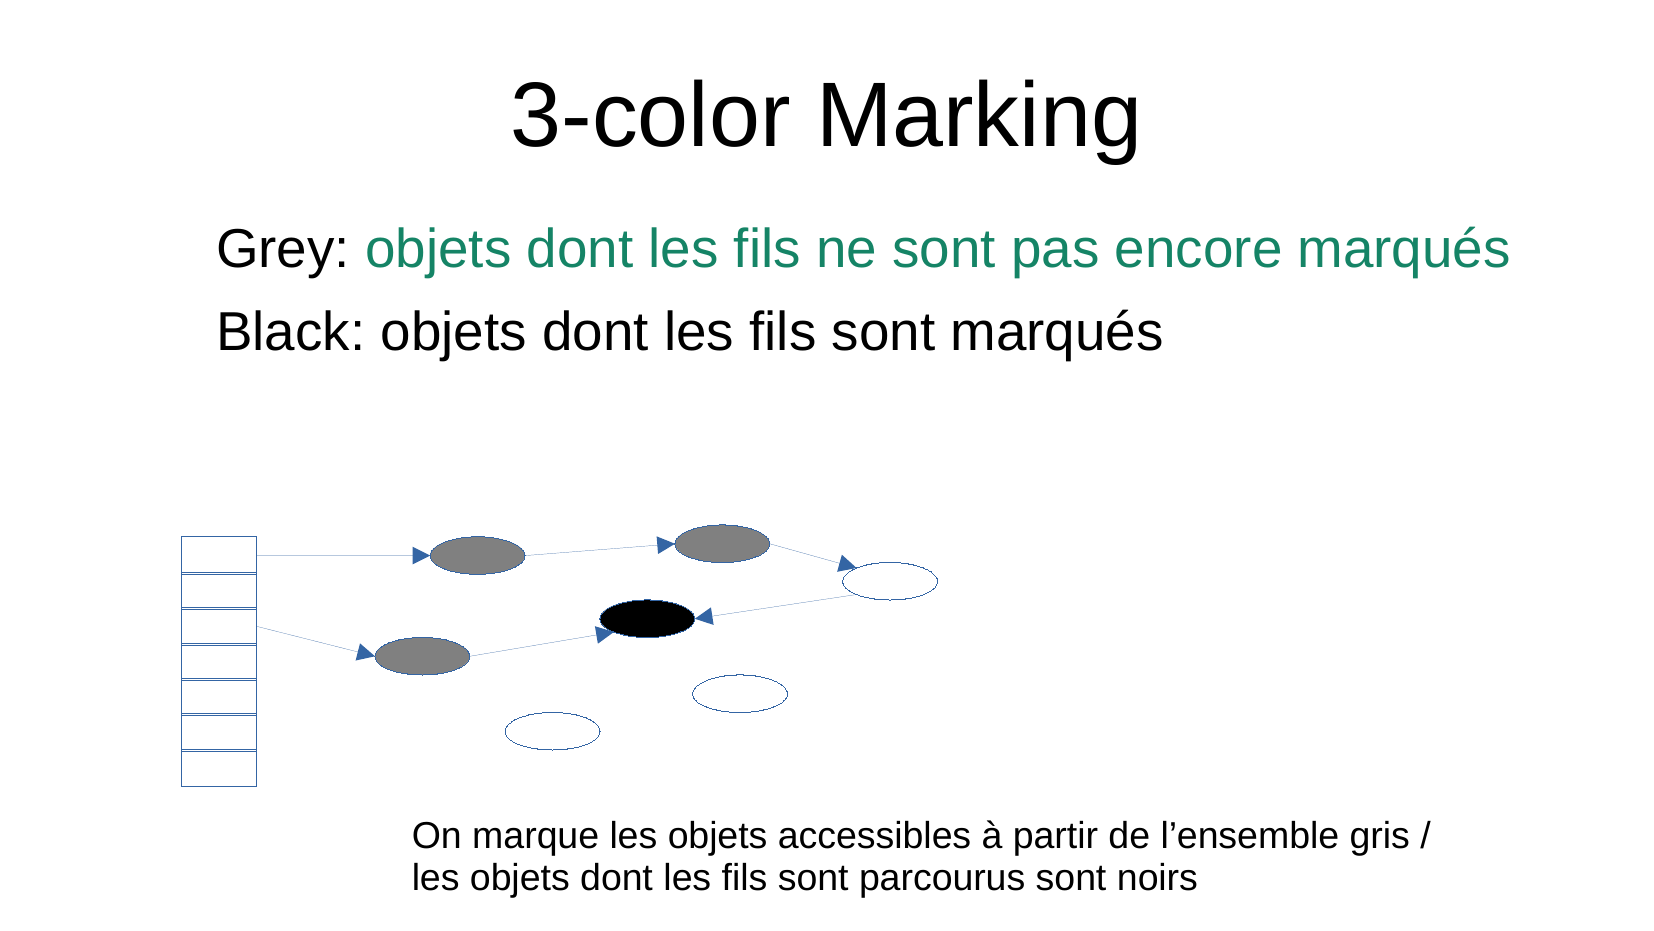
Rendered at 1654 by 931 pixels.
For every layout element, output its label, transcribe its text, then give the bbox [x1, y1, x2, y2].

text_box [430, 536, 525, 575]
text_box [599, 599, 695, 638]
text_box [675, 524, 770, 563]
text_box [375, 637, 470, 676]
text_box On marque les objets accessibles à partir de l’ensemble gris / les objets dont les fils sont parcourus sont noirs [397, 807, 1447, 907]
title 3-color Marking [82, 37, 1571, 193]
list Grey: objets dont les fils ne sont pas encore marqués Black: objets dont les fils sont marqués [82, 217, 1571, 488]
